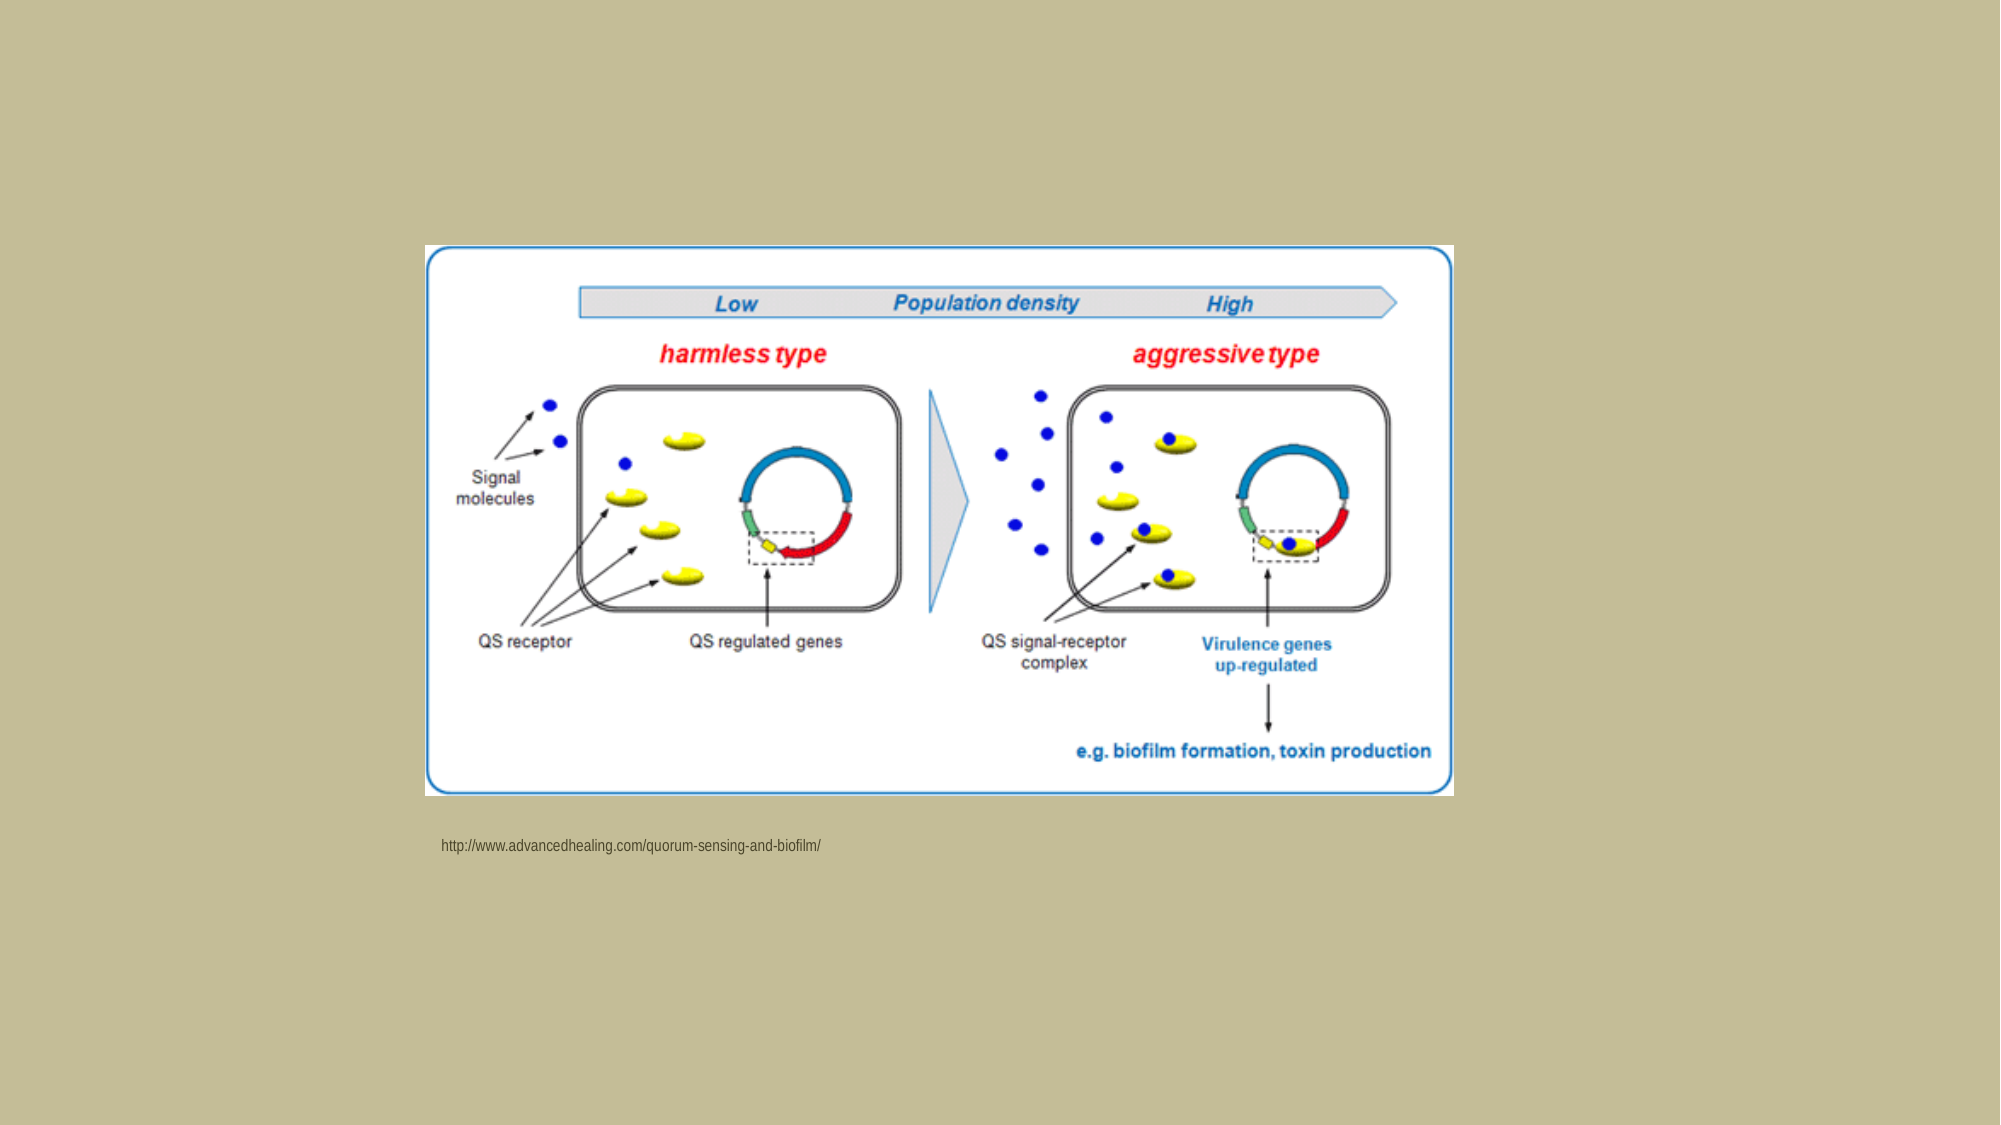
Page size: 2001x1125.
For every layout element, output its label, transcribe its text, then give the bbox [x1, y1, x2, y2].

picture [425, 245, 1454, 796]
text_box http://www.advancedhealing.com/quorum-sensing-and-biofilm/ [426, 827, 837, 863]
